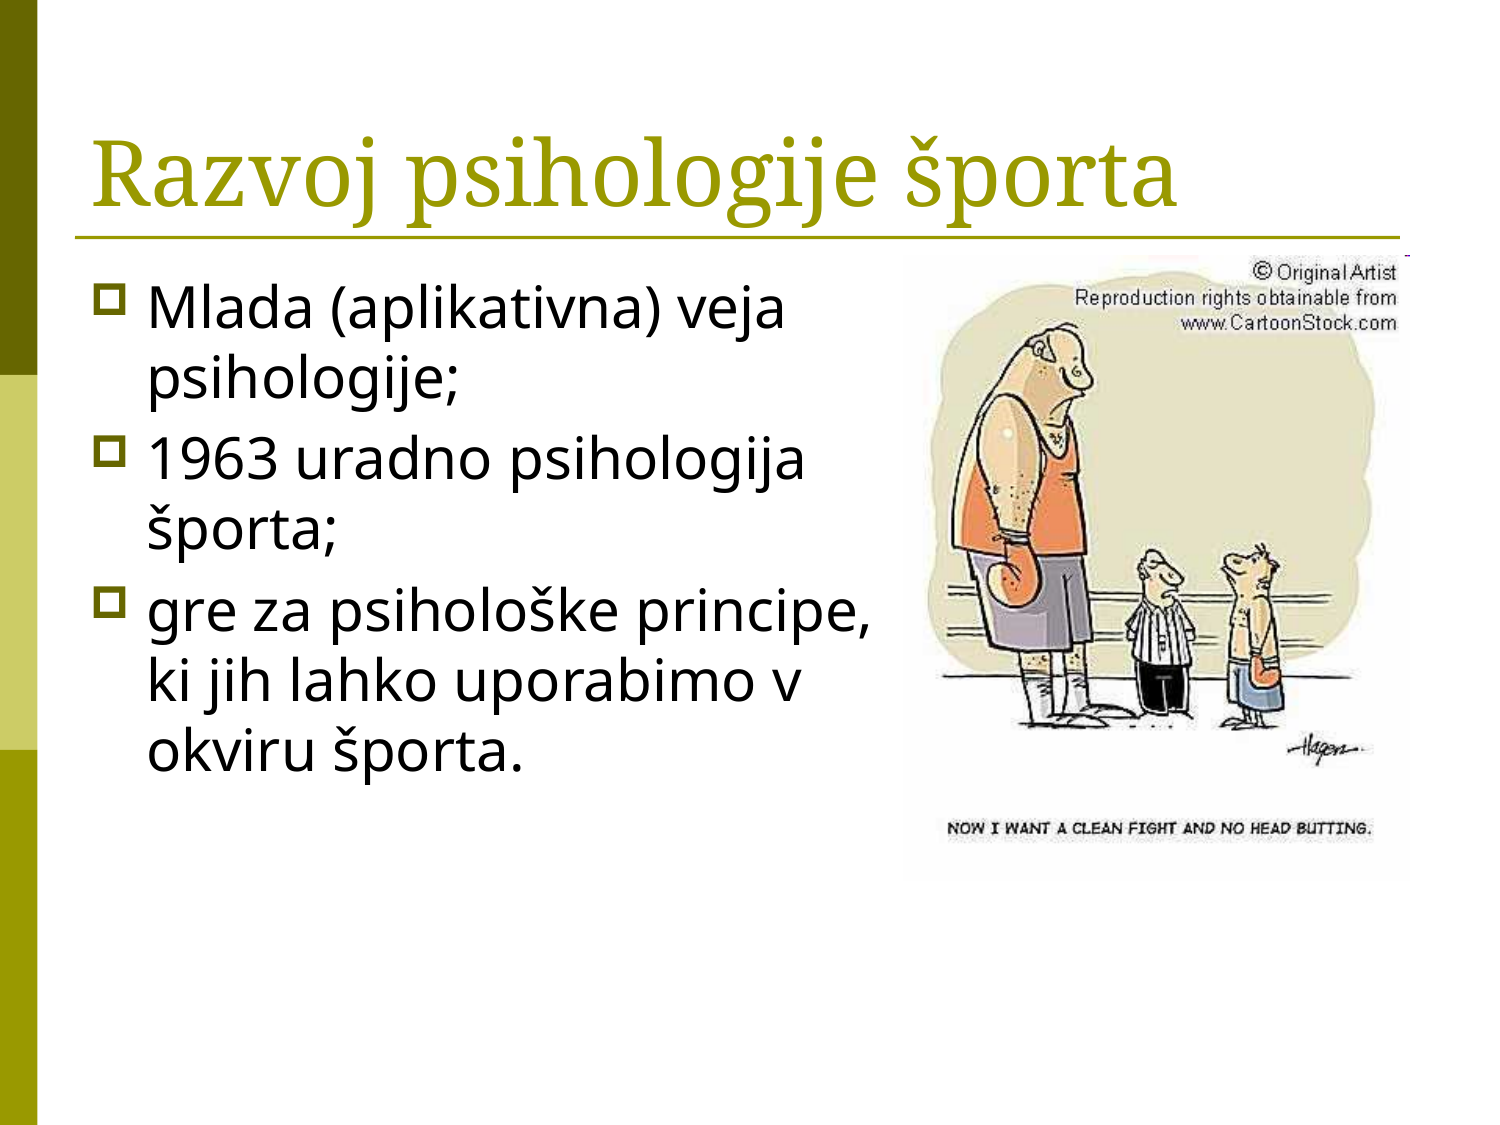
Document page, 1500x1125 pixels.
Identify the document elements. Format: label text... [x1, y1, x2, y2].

title Razvoj psihologije športa [75, 45, 1425, 233]
picture [903, 255, 1410, 881]
list Mlada (aplikativna) veja psihologije; 1963 uradno psihologija športa; gre za psihološke principe, ki jih lahko uporabimo v okviru športa. [75, 262, 916, 1006]
